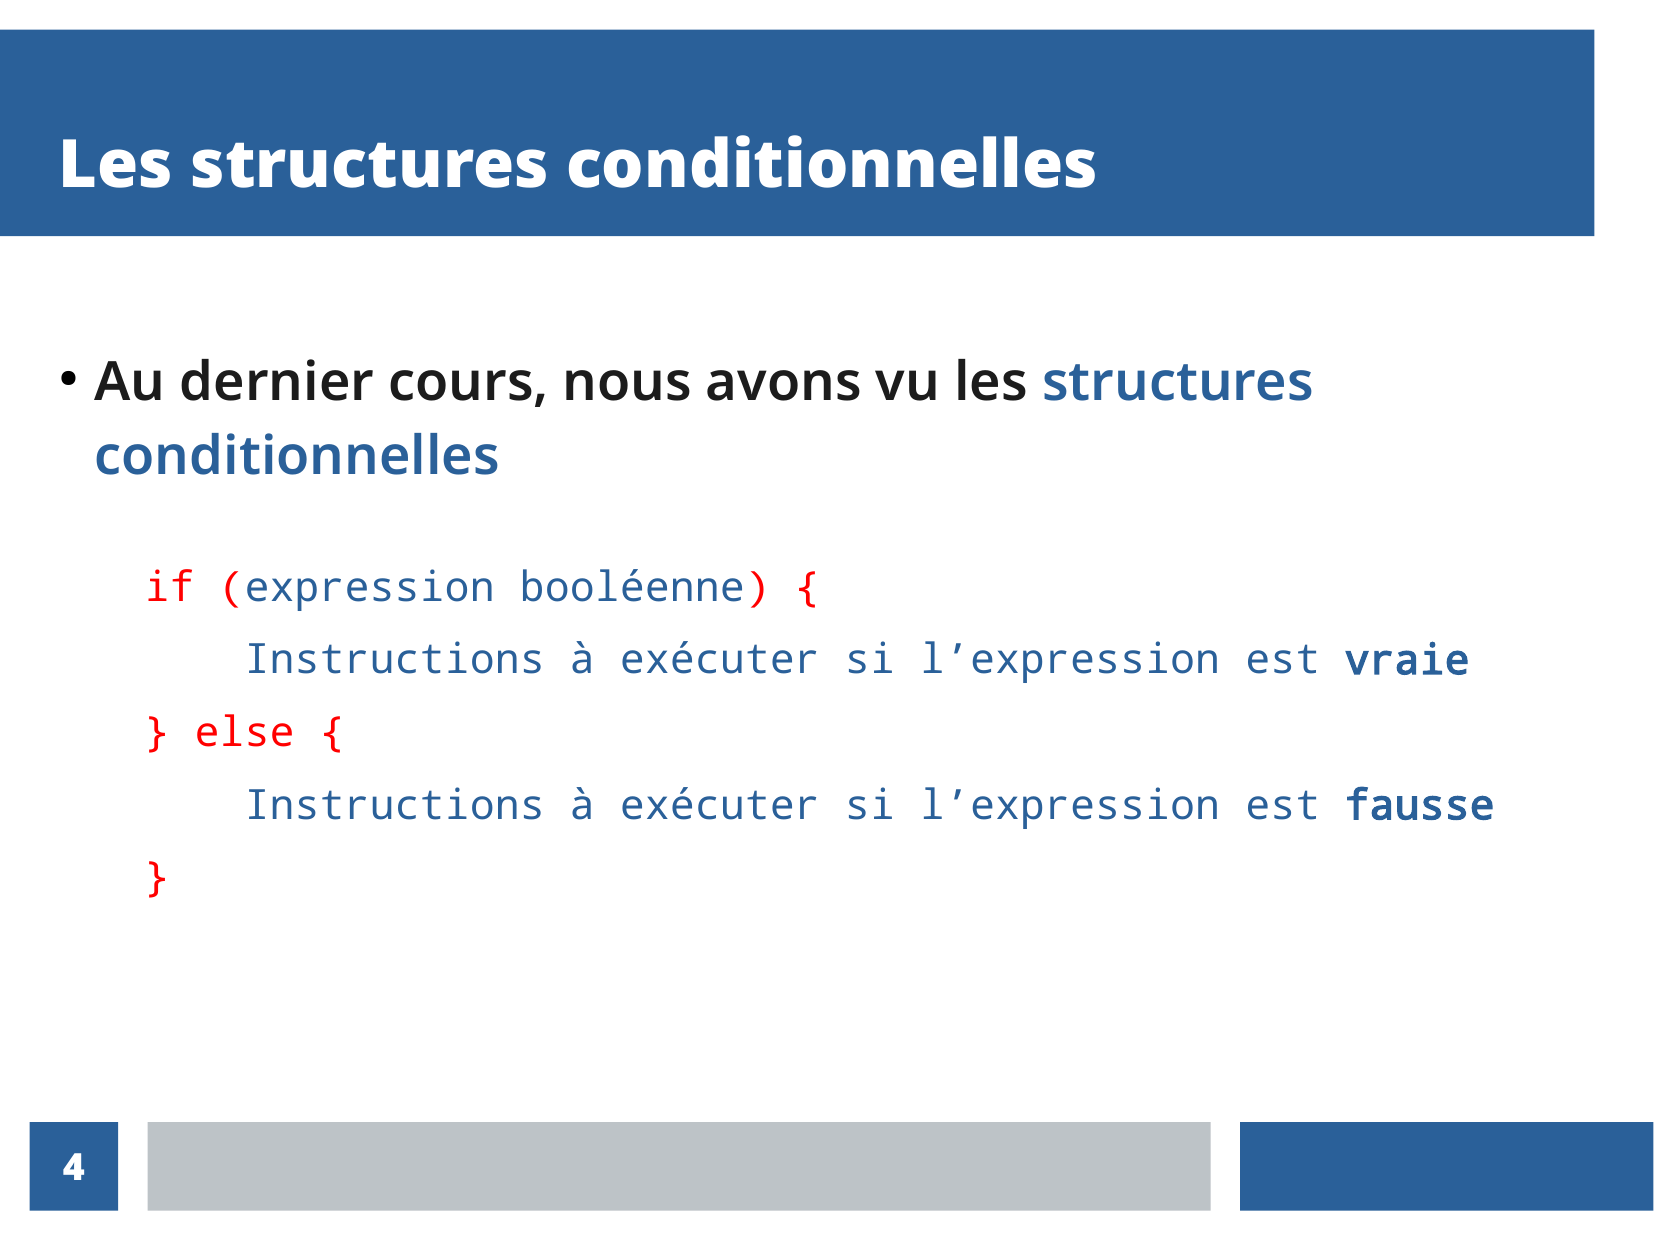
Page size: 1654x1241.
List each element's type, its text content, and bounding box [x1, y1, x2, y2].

text_box if (expression booléenne) { Instructions à exécuter si l’expression est vraie } else { Instructions à exécuter si l’expression est fausse } [59, 555, 1560, 910]
title Les structures conditionnelles [59, 59, 1595, 207]
list Au dernier cours, nous avons vu les structures conditionnelles [59, 342, 1565, 502]
